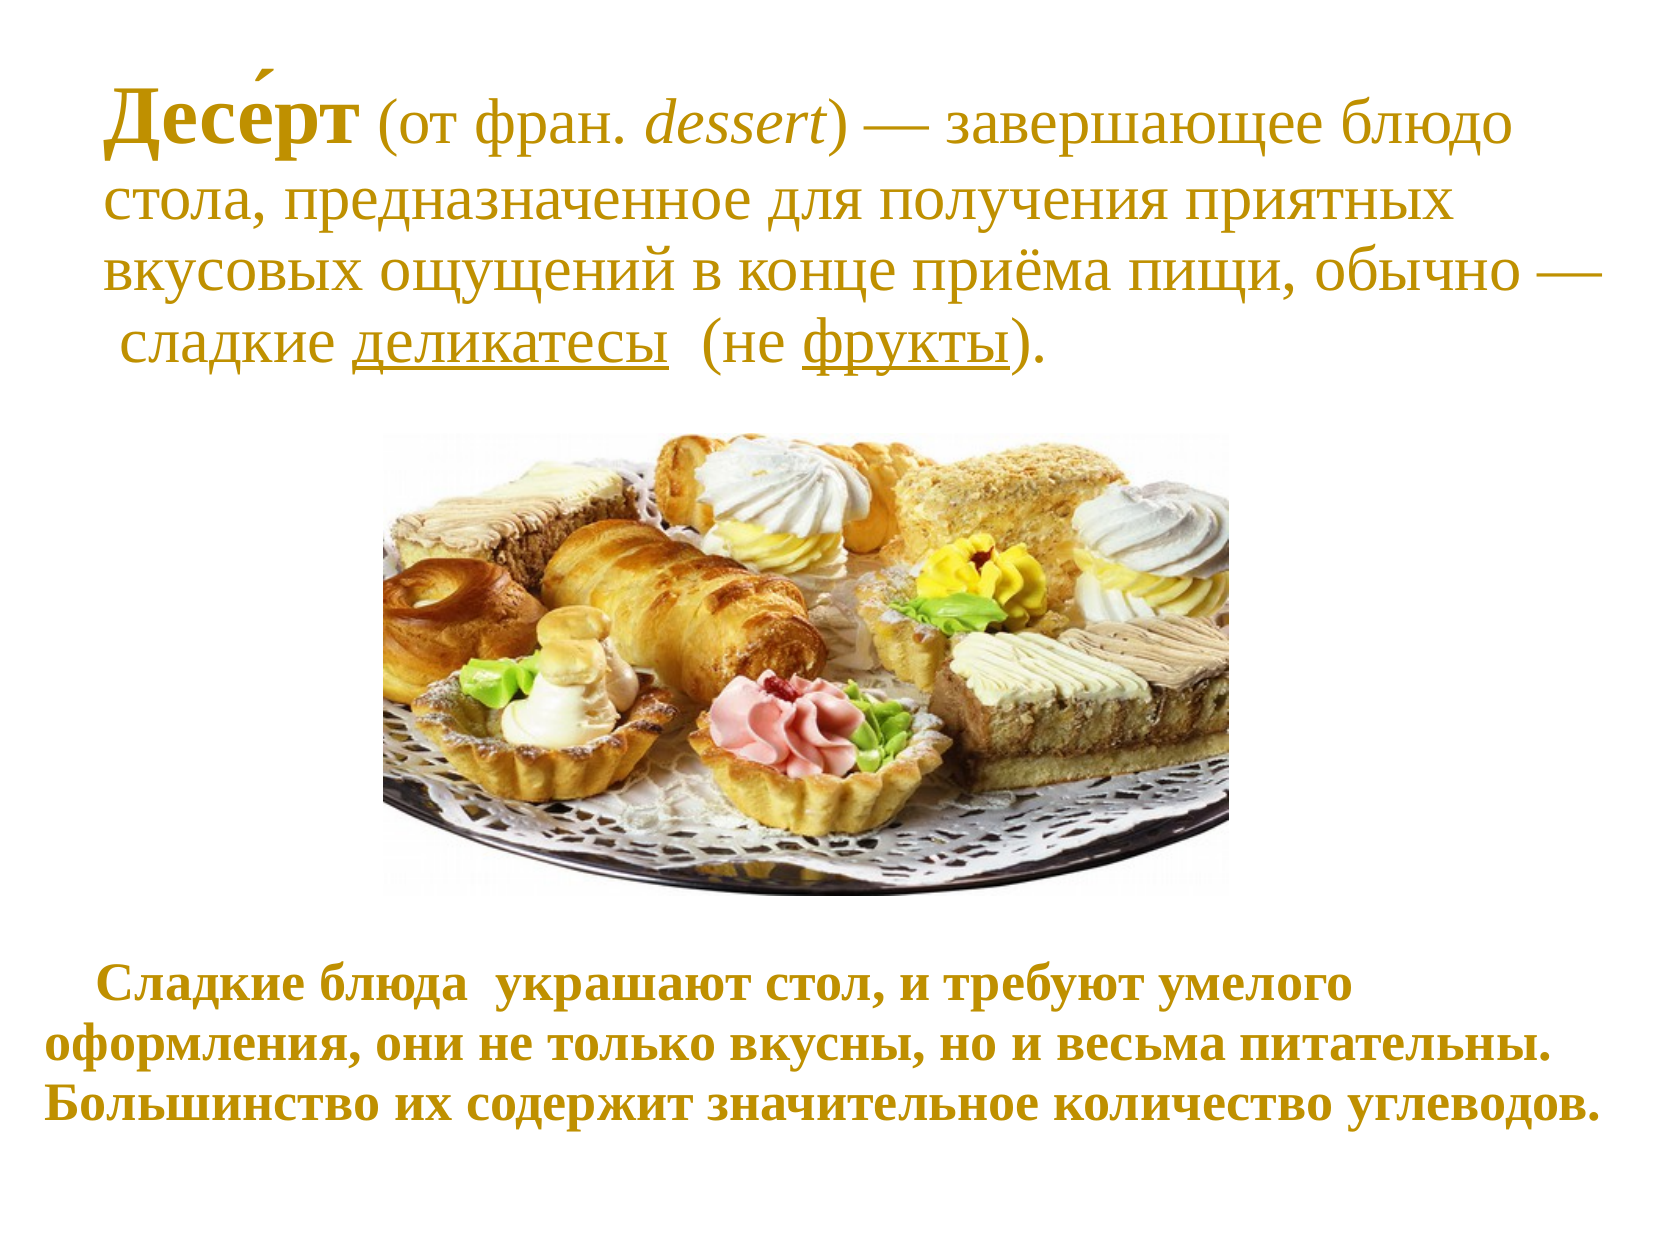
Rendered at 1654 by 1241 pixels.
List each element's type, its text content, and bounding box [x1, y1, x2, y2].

text_box Сладкие блюда украшают стол, и требуют умелого оформления, они не только вкусны, но и весьма питательны. Большинство их содержит значительное количество углеводов. [29, 944, 1625, 1205]
picture [383, 433, 1229, 896]
text_box Десе́рт (от фран. dessert) — завершающее блюдо стола, предназначенное для получения приятных вкусовых ощущений в конце приёма пищи, обычно — сладкие деликатесы (не фрукты). [88, 62, 1654, 384]
